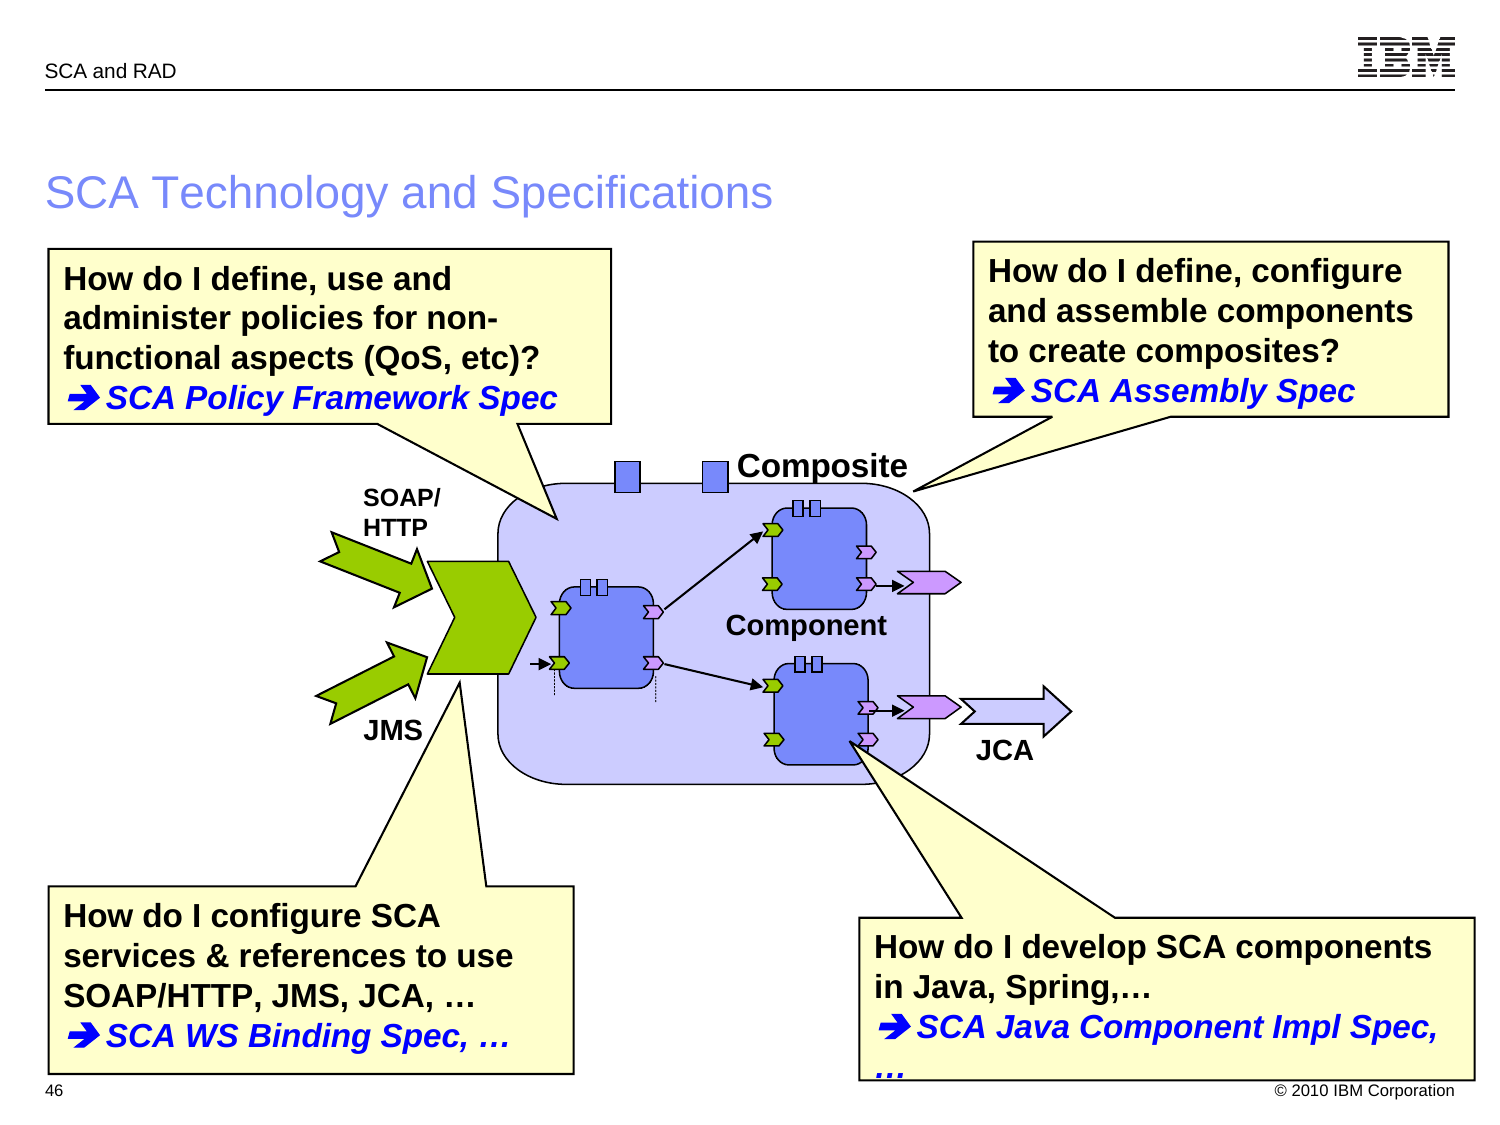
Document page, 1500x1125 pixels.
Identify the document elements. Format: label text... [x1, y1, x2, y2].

text_box How do I configure SCA services & references to use SOAP/HTTP, JMS, JCA, …  SCA WS Binding Spec, … [48, 682, 574, 1074]
title SCA Technology and Specifications [29, 89, 1455, 301]
text_box SOAP/ HTTP [348, 473, 457, 550]
text_box [860, 579, 874, 589]
text_box JCA [961, 723, 1049, 775]
text_box [861, 735, 876, 745]
text_box How do I define, use and administer policies for non-functional aspects (QoS, etc)?  SCA Policy Framework Spec [48, 248, 612, 519]
text_box [316, 642, 428, 724]
text_box [320, 532, 432, 608]
text_box Component [710, 598, 903, 650]
text_box How do I define, configure and assemble components to create composites?  SCA Assembly Spec [924, 241, 1449, 489]
text_box [961, 686, 1072, 732]
text_box How do I develop SCA components in Java, Spring,…  SCA Java Component Impl Spec, … [849, 741, 1475, 1081]
text_box JMS [348, 703, 439, 754]
picture [1358, 37, 1455, 77]
text_box [861, 703, 876, 713]
text_box [903, 573, 958, 592]
text_box Composite [722, 436, 924, 492]
text_box [497, 461, 930, 785]
text_box [902, 697, 958, 717]
text_box [430, 563, 534, 673]
